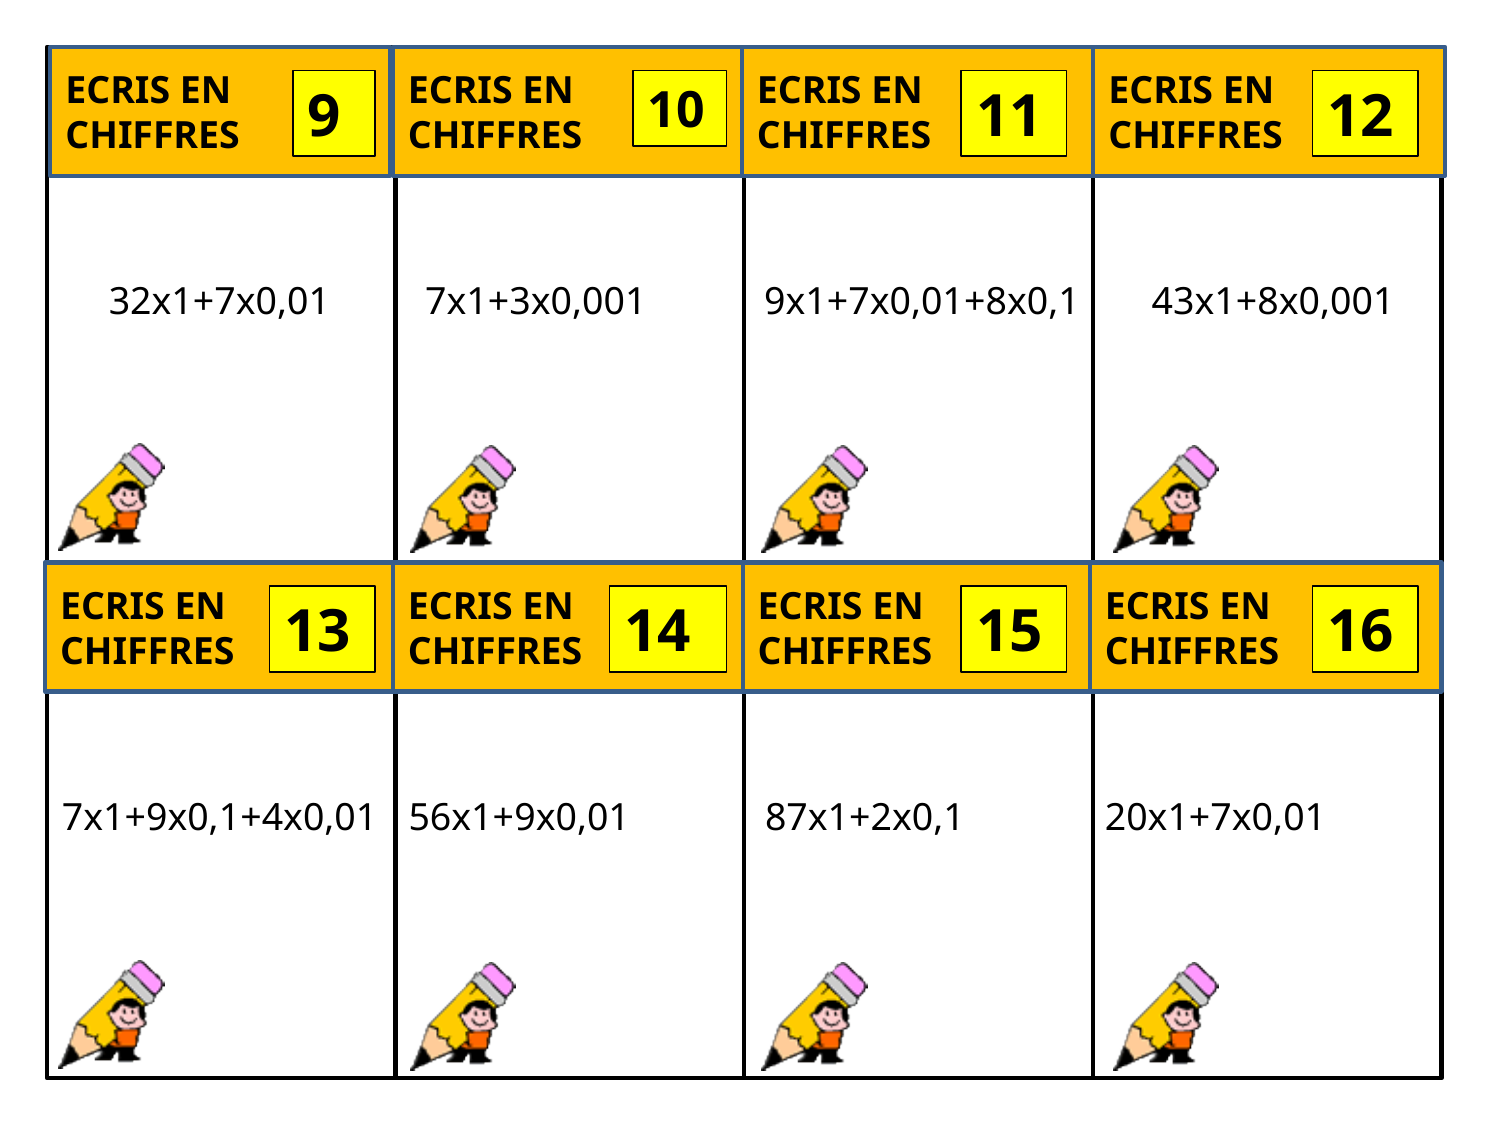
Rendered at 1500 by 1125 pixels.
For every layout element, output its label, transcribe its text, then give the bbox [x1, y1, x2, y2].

text_box 32x1+7x0,01 [93, 269, 348, 331]
text_box 7x1+3x0,001 [410, 269, 664, 331]
text_box 10 [632, 70, 727, 147]
text_box ECRIS EN CHIFFRES [1093, 47, 1445, 176]
text_box 14 [609, 585, 727, 672]
text_box 20x1+7x0,01 [1089, 785, 1344, 846]
text_box 9x1+7x0,01+8x0,1 [749, 269, 1094, 331]
text_box 11 [960, 70, 1067, 157]
text_box ECRIS EN CHIFFRES [393, 47, 742, 176]
text_box ECRIS EN CHIFFRES [743, 562, 1090, 691]
picture [1113, 962, 1219, 1071]
picture [1113, 445, 1219, 553]
text_box 16 [1312, 585, 1418, 672]
text_box 56x1+9x0,01 [393, 785, 648, 846]
text_box ECRIS EN CHIFFRES [742, 47, 1093, 176]
text_box 13 [269, 585, 376, 672]
text_box ECRIS EN CHIFFRES [45, 562, 393, 691]
text_box 7x1+9x0,1+4x0,01 [46, 785, 392, 846]
text_box 15 [960, 585, 1067, 672]
text_box 12 [1312, 70, 1418, 157]
picture [410, 962, 516, 1071]
picture [761, 445, 868, 553]
text_box ECRIS EN CHIFFRES [50, 47, 390, 176]
picture [410, 445, 516, 553]
picture [58, 443, 165, 551]
text_box ECRIS EN CHIFFRES [393, 562, 743, 691]
text_box ECRIS EN CHIFFRES [1090, 562, 1441, 691]
text_box 43x1+8x0,001 [1136, 269, 1414, 331]
picture [761, 962, 868, 1071]
text_box 9 [292, 70, 376, 157]
text_box 87x1+2x0,1 [750, 785, 981, 846]
picture [58, 960, 165, 1069]
